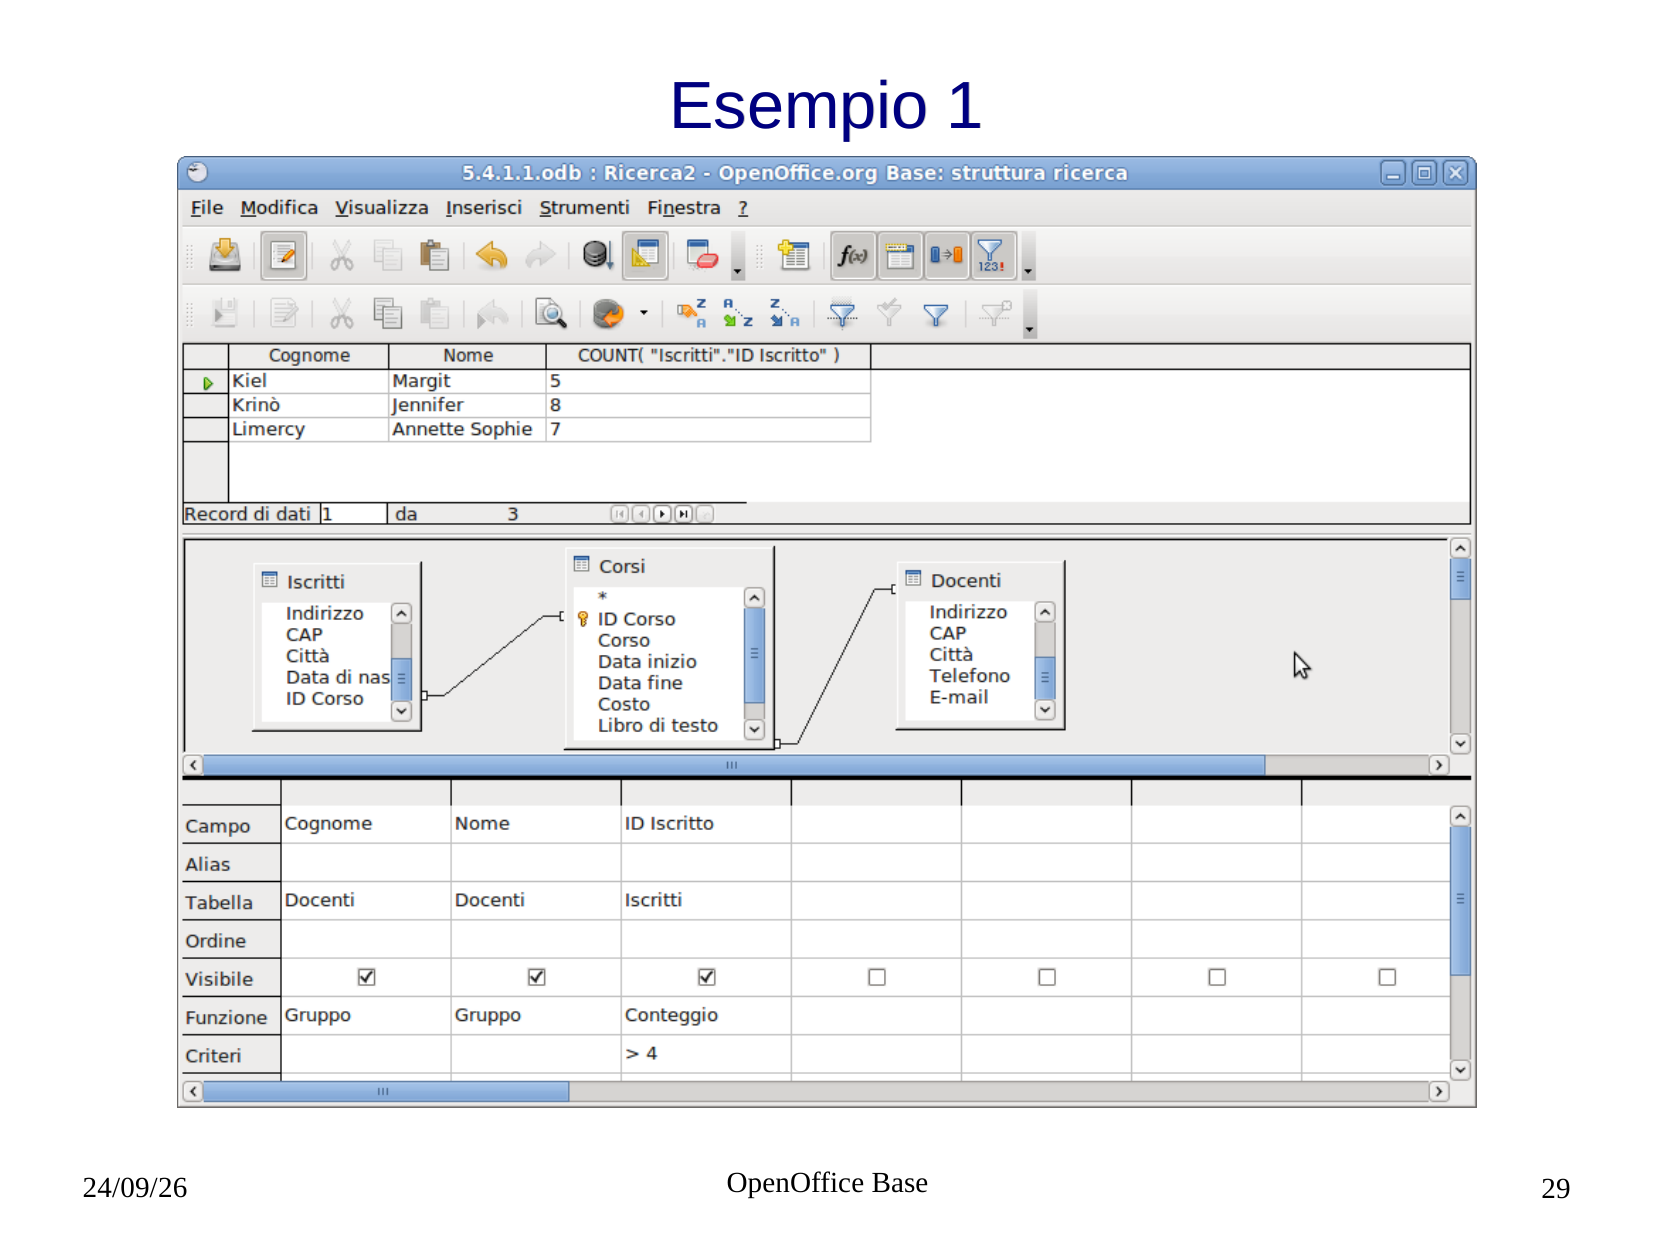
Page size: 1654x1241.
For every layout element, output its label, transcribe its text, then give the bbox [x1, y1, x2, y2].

picture [177, 156, 1477, 1108]
title Esempio 1 [82, 49, 1571, 161]
